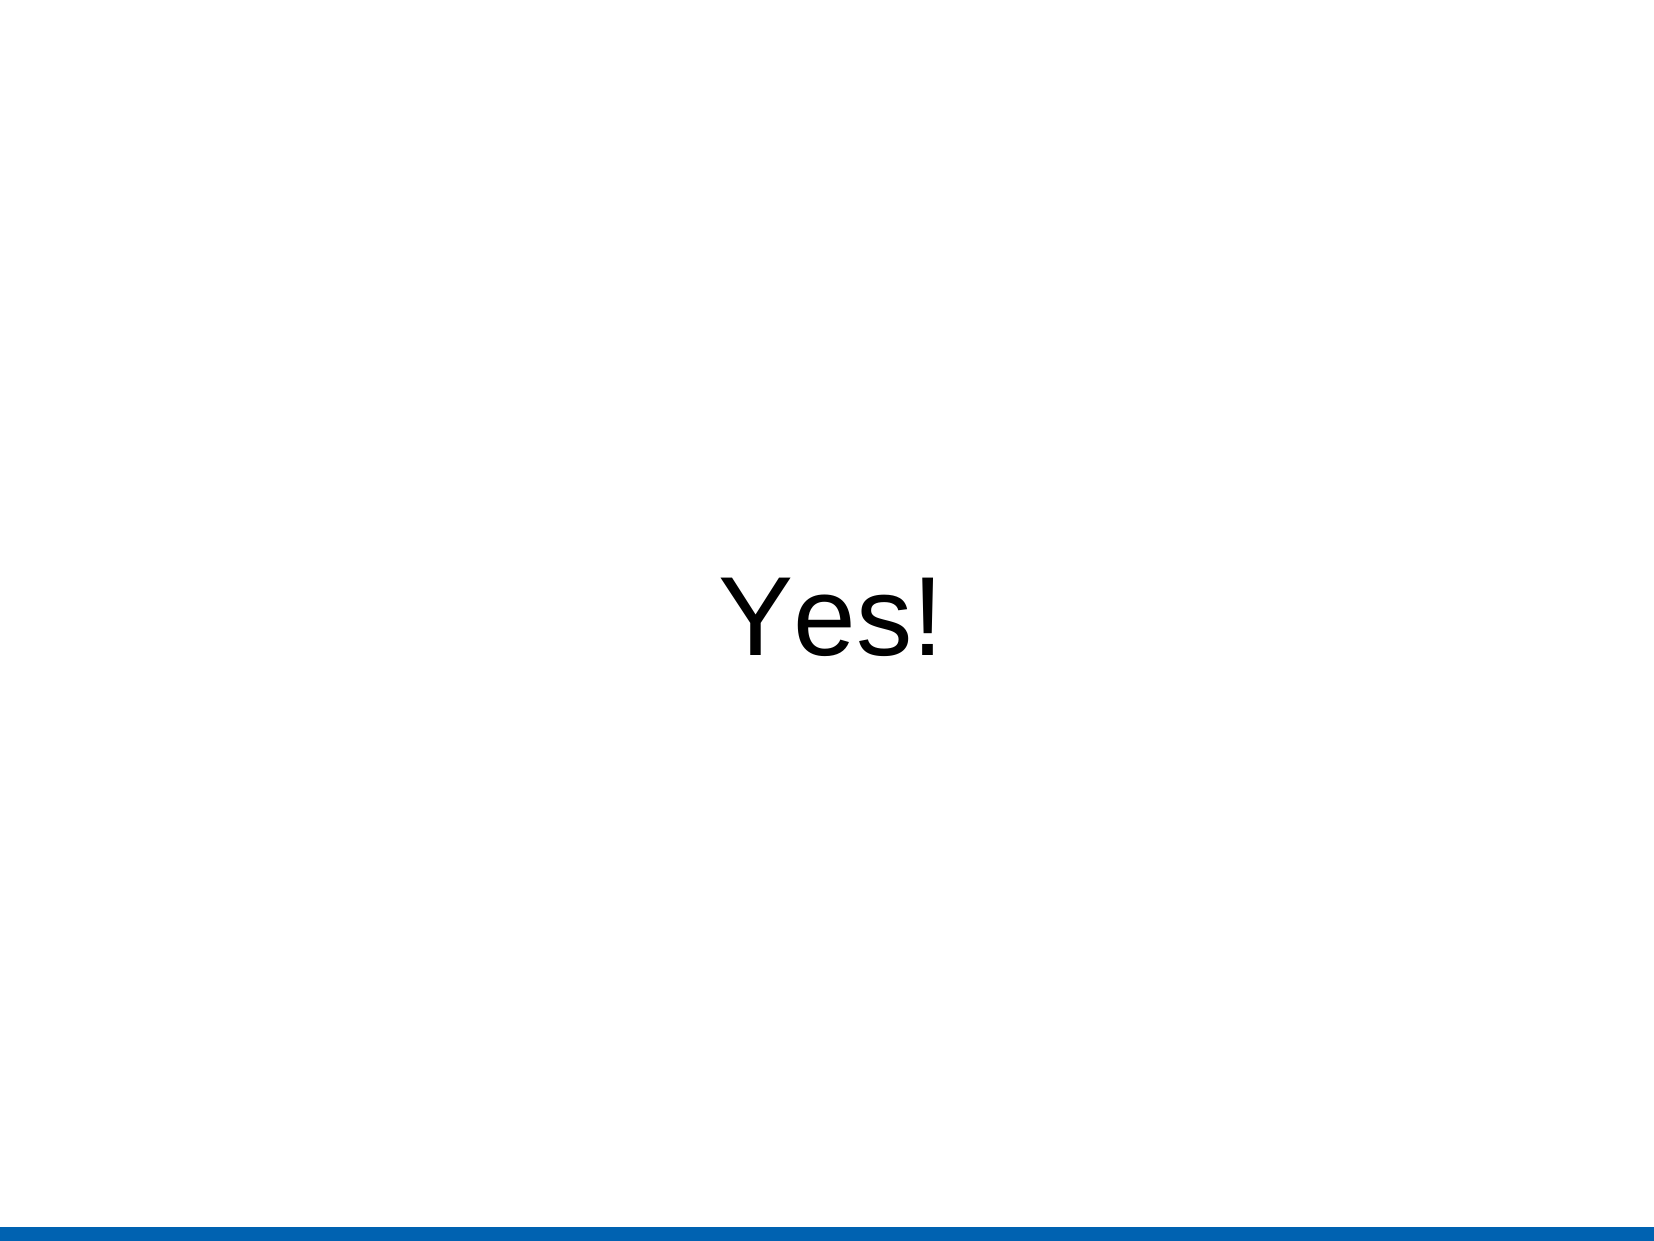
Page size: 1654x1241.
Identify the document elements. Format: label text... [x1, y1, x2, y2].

title Yes! [125, 520, 1538, 713]
